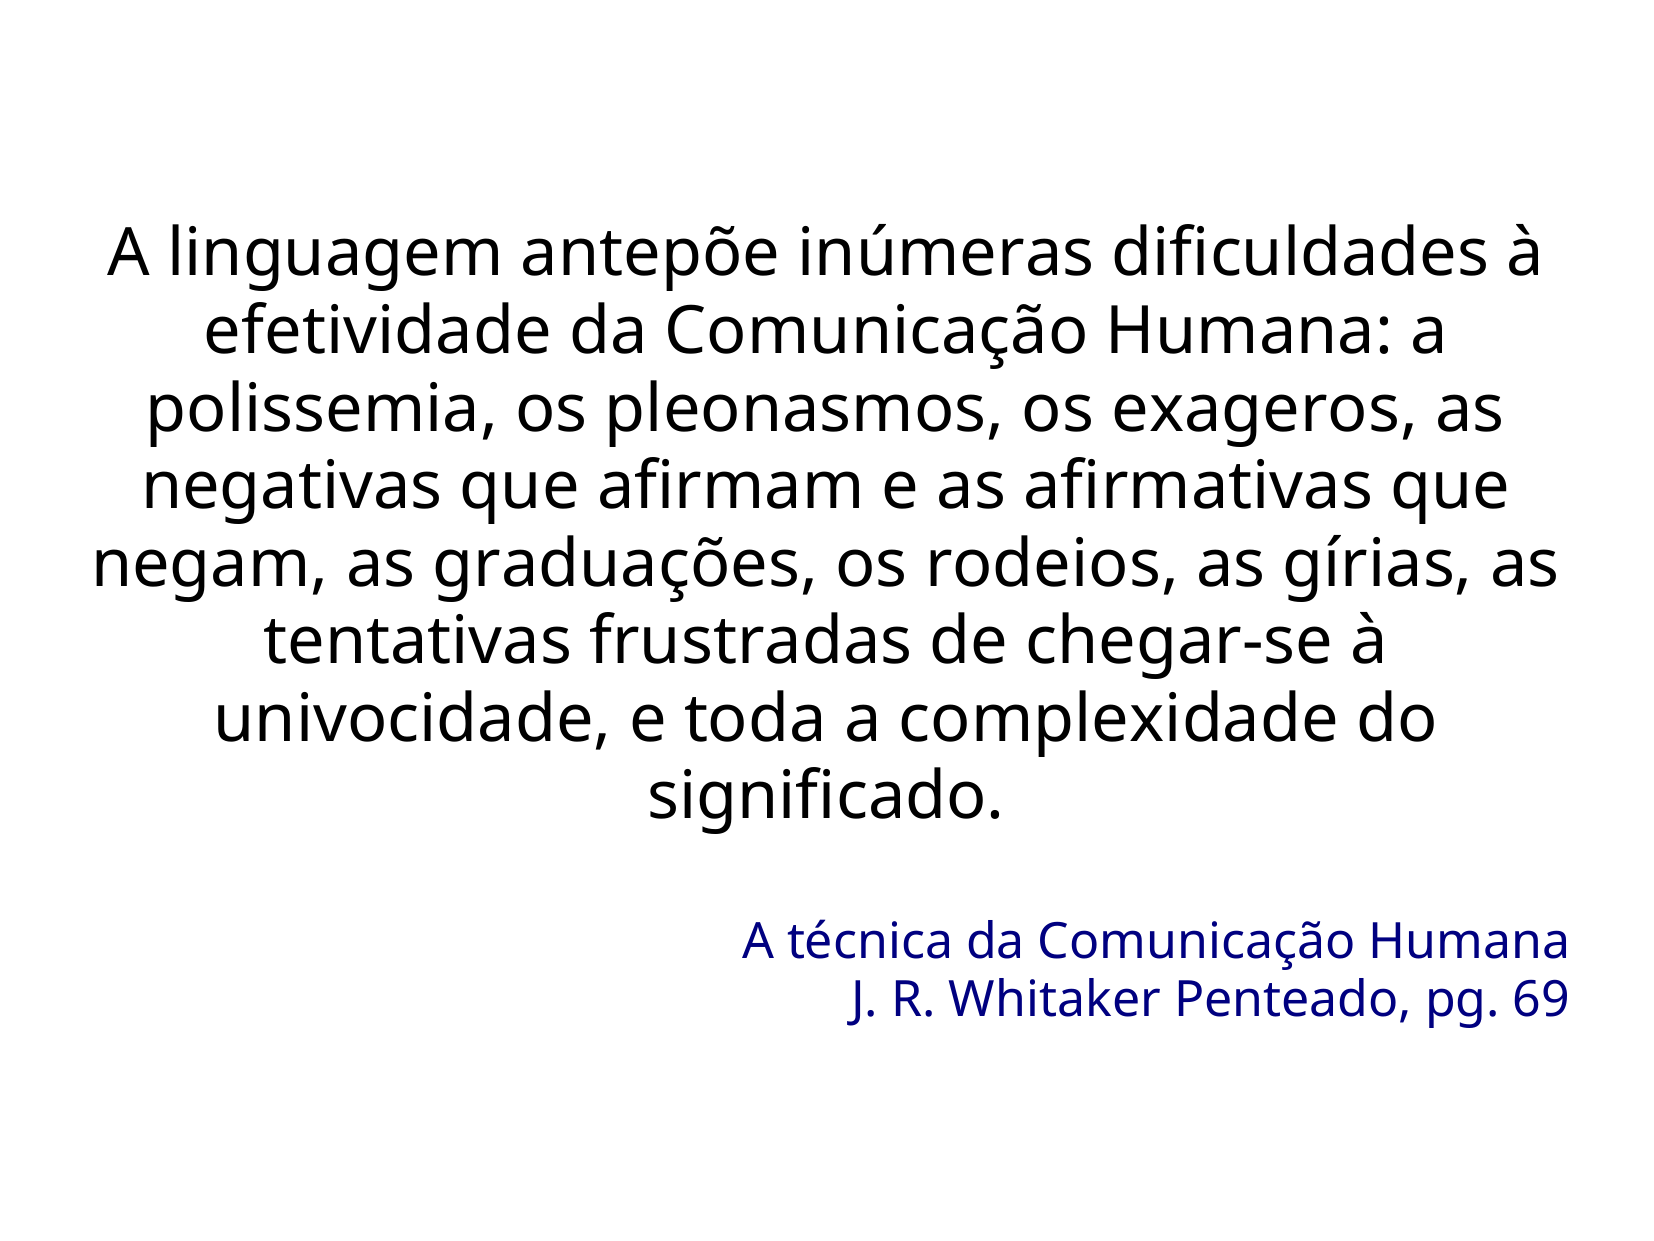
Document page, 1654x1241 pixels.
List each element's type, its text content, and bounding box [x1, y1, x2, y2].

text_box A linguagem antepõe inúmeras dificuldades à efetividade da Comunicação Humana: a polissemia, os pleonasmos, os exageros, as negativas que afirmam e as afirmativas que negam, as graduações, os rodeios, as gírias, as tentativas frustradas de chegar-se à univocidade, e toda a complexidade do significado. A técnica da Comunicação Humana J. R. Whitaker Penteado, pg. 69 [82, 218, 1571, 1022]
